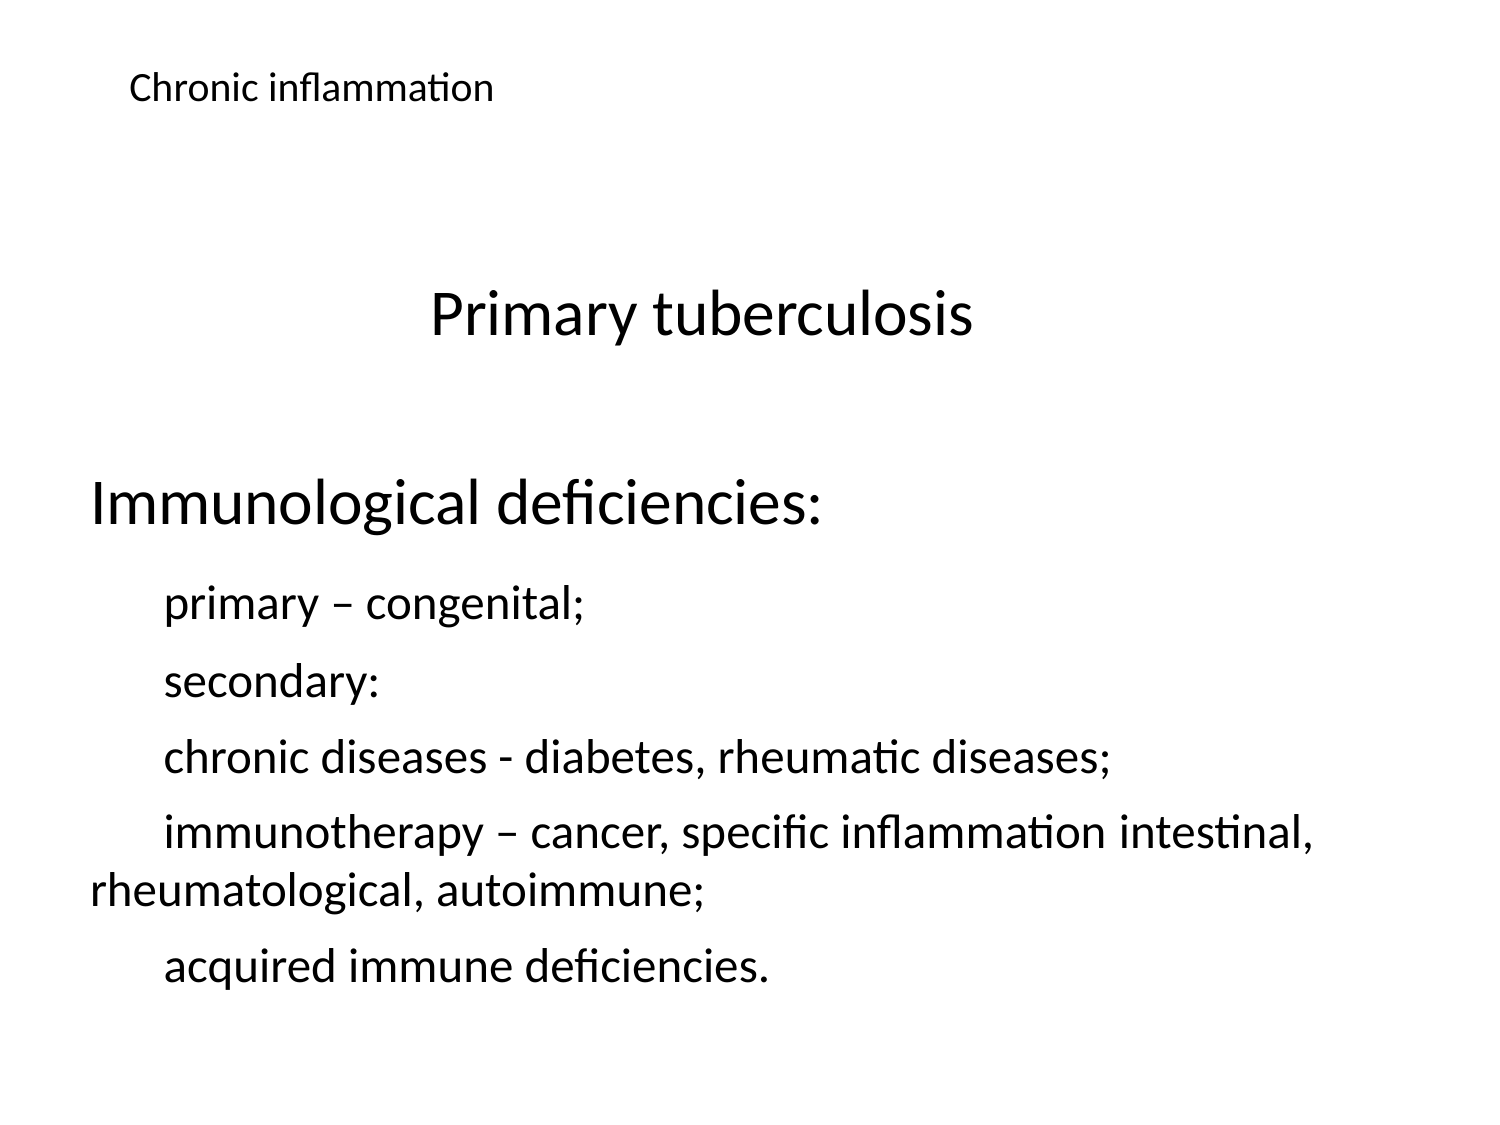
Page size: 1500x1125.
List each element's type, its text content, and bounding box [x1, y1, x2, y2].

list Primary tuberculosis Immunological deficiencies: primary – congenital; secondary: chronic diseases - diabetes, rheumatic diseases; immunotherapy – cancer, specific inflammation intestinal, rheumatological, autoimmune; acquired immune deficiencies. [75, 262, 1426, 1005]
title Chronic inflammation [75, 45, 550, 126]
